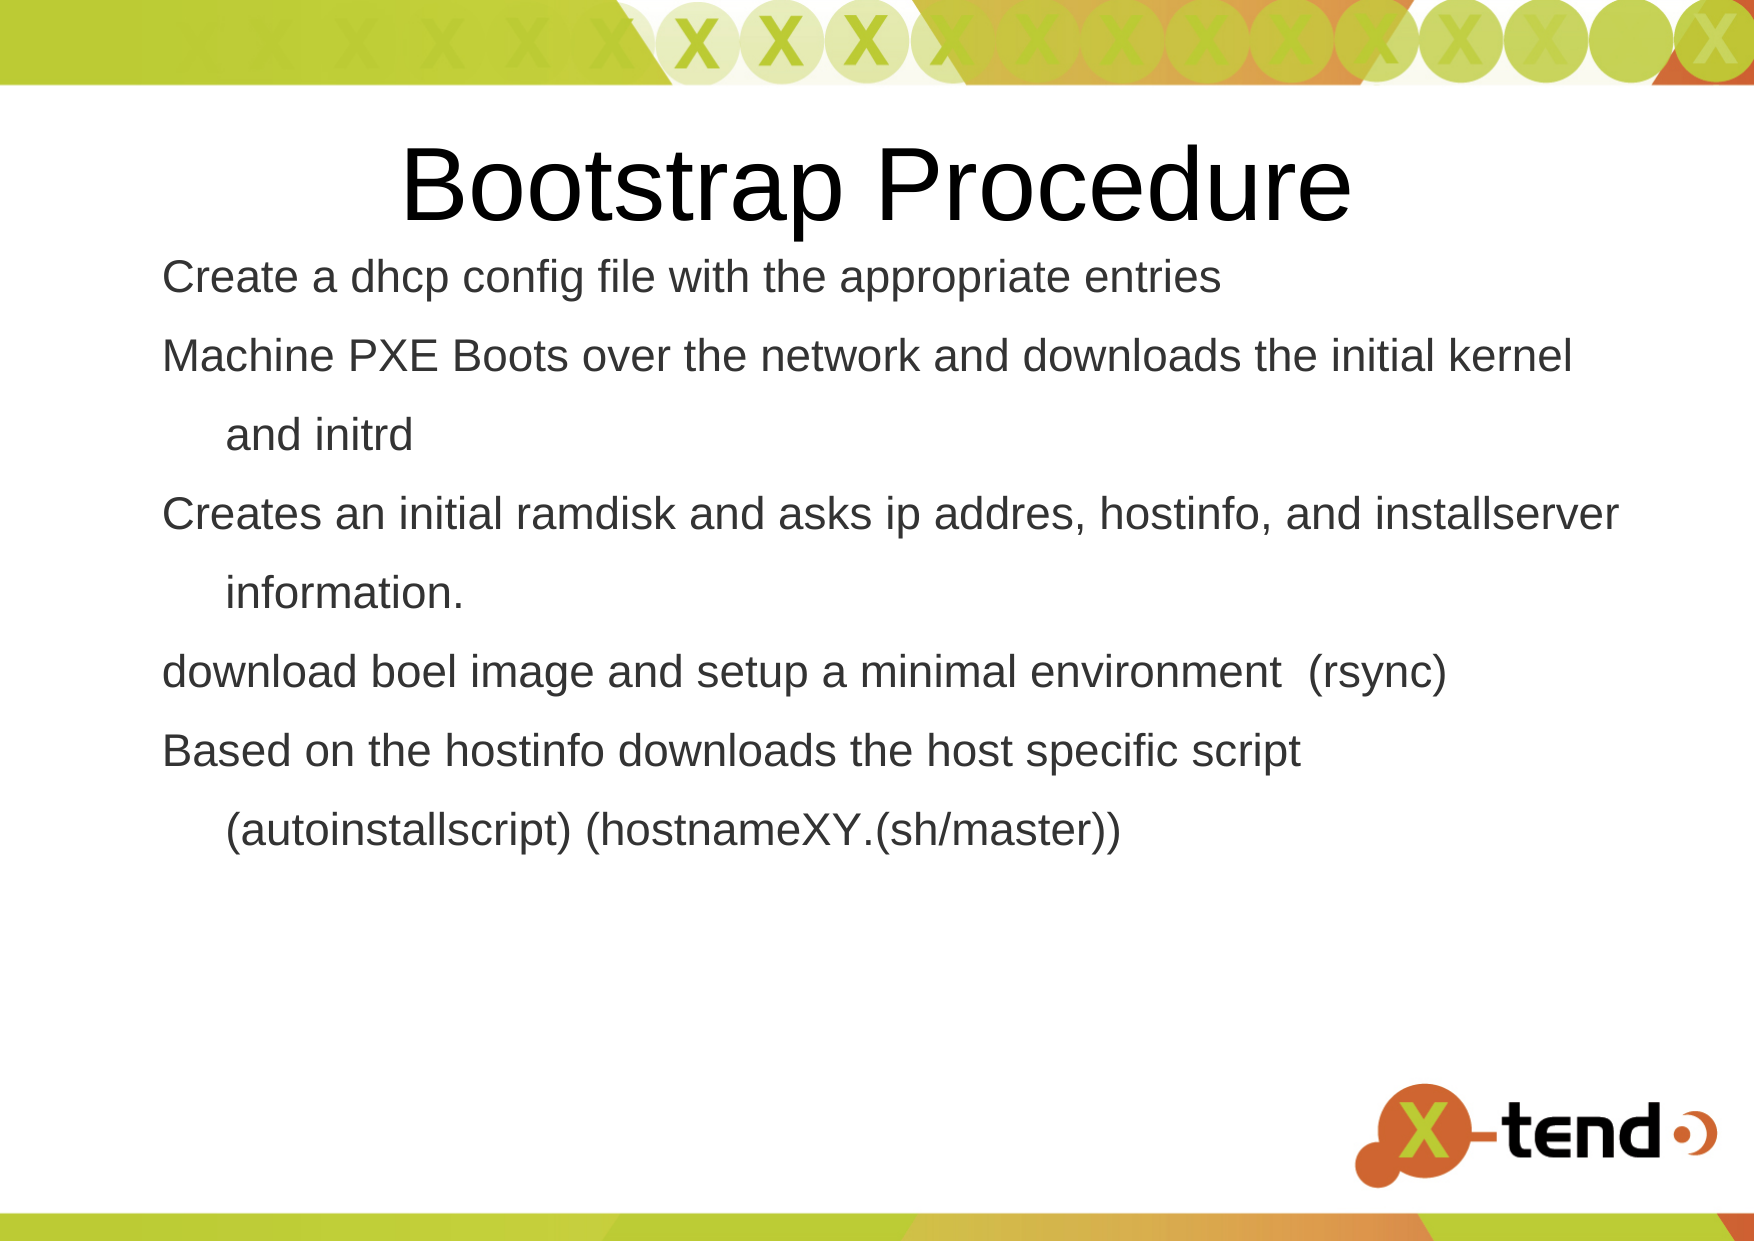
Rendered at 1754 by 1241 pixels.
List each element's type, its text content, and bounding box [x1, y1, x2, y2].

picture [0, 0, 1754, 1241]
list Create a dhcp config file with the appropriate entries Machine PXE Boots over the network and downloads the initial kernel and initrd Creates an initial ramdisk and asks ip addres, hostinfo, and installserver information. download boel image and setup a minimal environment (rsync) Based on the hostinfo downloads the host specific script (autoinstallscript) (hostnameXY.(sh/master)) [161, 223, 1627, 1241]
title Bootstrap Procedure [128, 49, 1627, 257]
